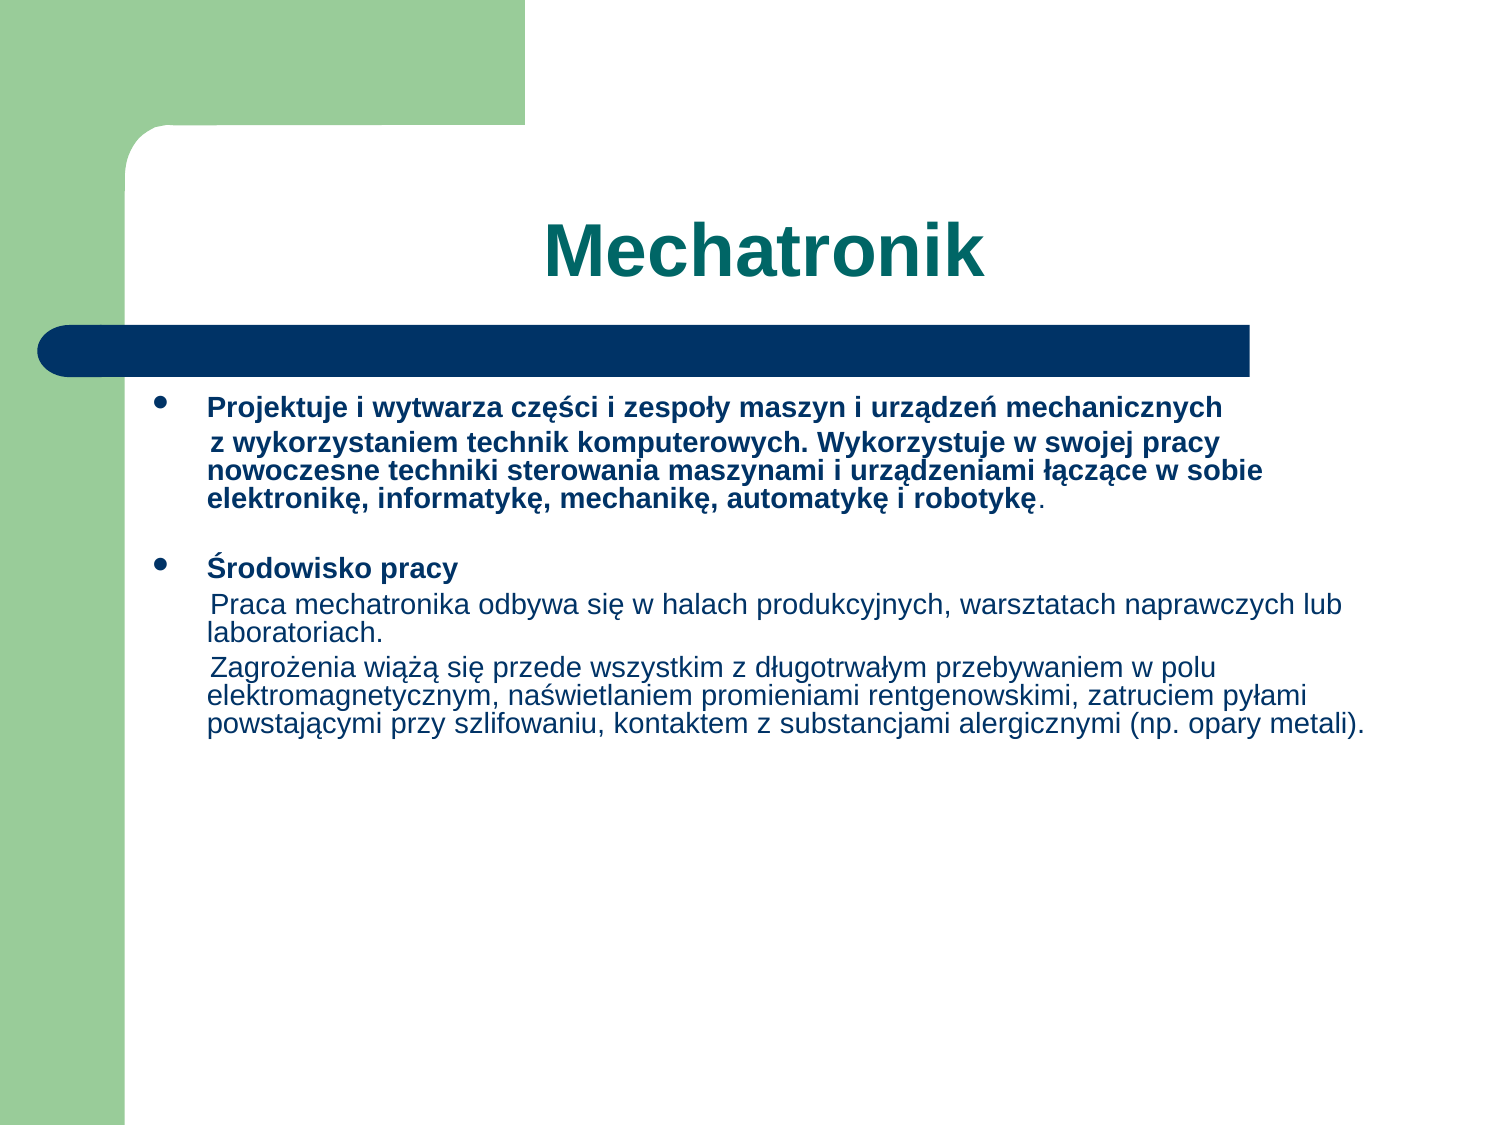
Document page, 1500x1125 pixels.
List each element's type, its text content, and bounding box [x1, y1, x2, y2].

list Projektuje i wytwarza części i zespoły maszyn i urządzeń mechanicznych z wykorzystaniem technik komputerowych. Wykorzystuje w swojej pracy nowoczesne techniki sterowania maszynami i urządzeniami łączące w sobie elektronikę, informatykę, mechanikę, automatykę i robotykę. Środowisko pracy Praca mechatronika odbywa się w halach produkcyjnych, warsztatach naprawczych lub laboratoriach. Zagrożenia wiążą się przede wszystkim z długotrwałym przebywaniem w polu elektromagnetycznym, naświetlaniem promieniami rentgenowskimi, zatruciem pyłami powstającymi przy szlifowaniu, kontaktem z substancjami alergicznymi (np. opary metali). [137, 387, 1400, 999]
text_box Mechatronik [136, 136, 1414, 301]
